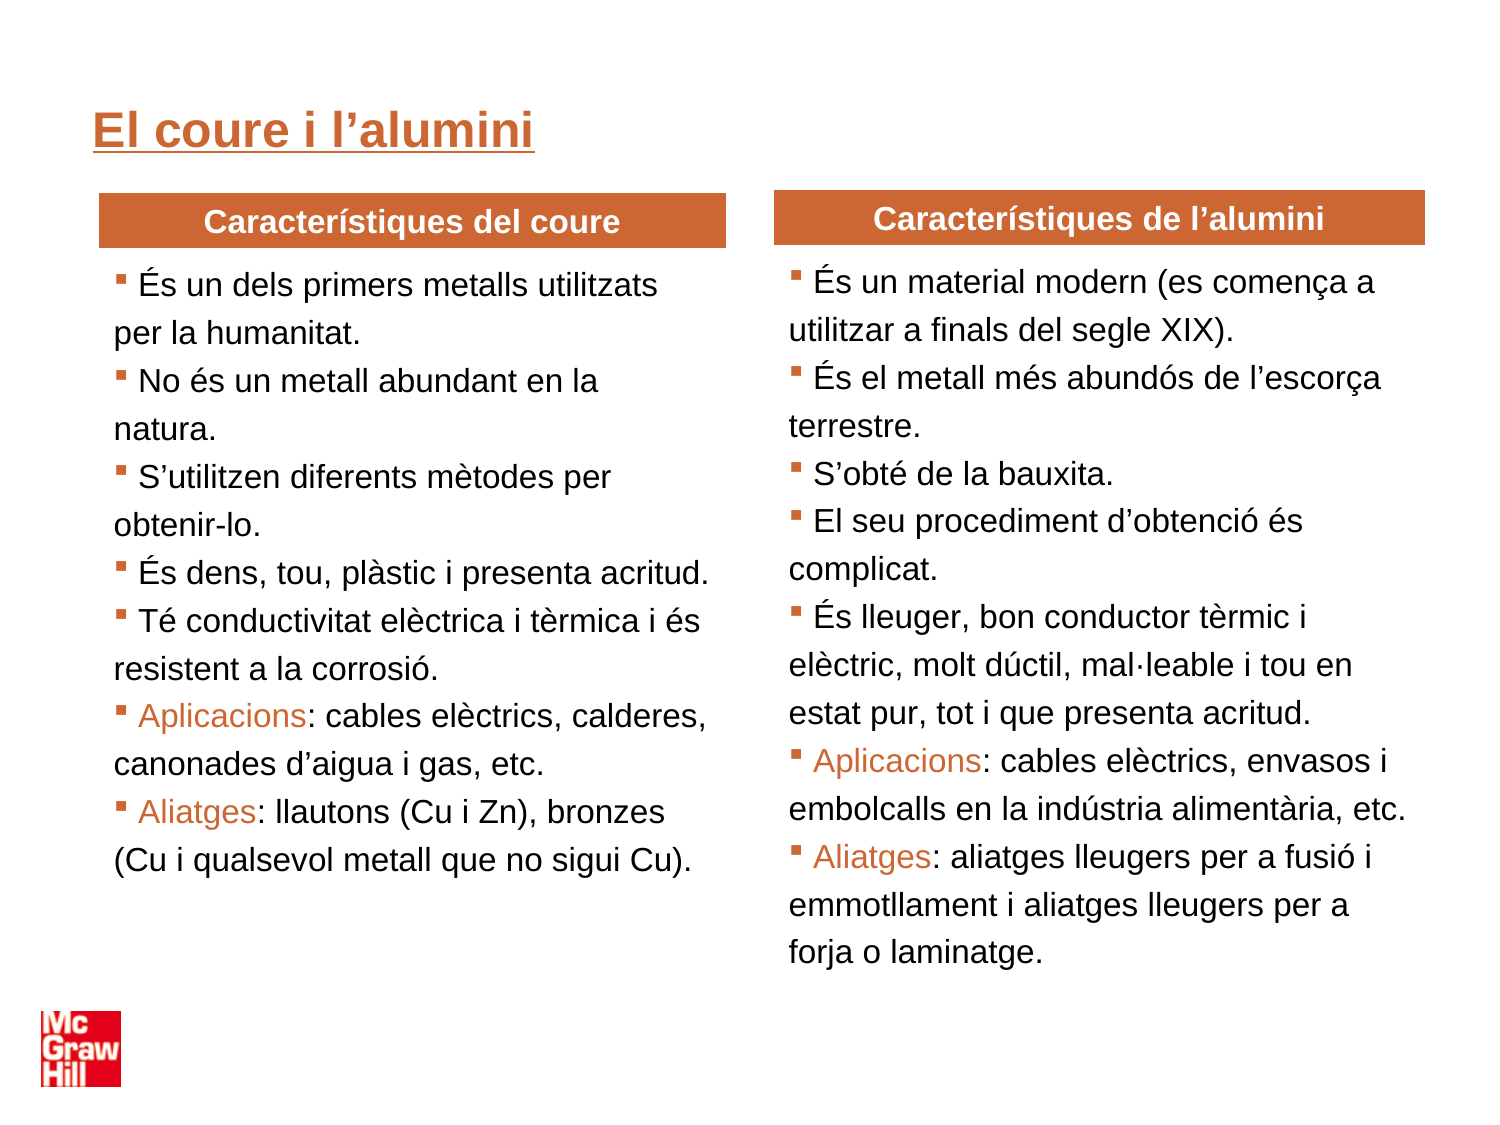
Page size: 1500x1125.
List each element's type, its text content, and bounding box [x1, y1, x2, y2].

table_header Característiques de l’alumini [774, 190, 1425, 245]
table_cell És un material modern (es comença a utilitzar a finals del segle XIX). És el metall més abundós de l’escorça terrestre. S’obté de la bauxita. El seu procediment d’obtenció és complicat. És lleuger, bon conductor tèrmic i elèctric, molt dúctil, mal·leable i tou en estat pur, tot i que presenta acritud. Aplicacions: cables elèctrics, envasos i embolcalls en la indústria alimentària, etc. Aliatges: aliatges lleugers per a fusió i emmotllament i aliatges lleugers per a forja o laminatge. [774, 245, 1425, 980]
chart [41, 1011, 121, 1087]
table_header Característiques del coure [99, 193, 726, 248]
table_cell És un dels primers metalls utilitzats per la humanitat. No és un metall abundant en la natura. S’utilitzen diferents mètodes per obtenir-lo. És dens, tou, plàstic i presenta acritud. Té conductivitat elèctrica i tèrmica i és resistent a la corrosió. Aplicacions: cables elèctrics, calderes, canonades d’aigua i gas, etc. Aliatges: llautons (Cu i Zn), bronzes (Cu i qualsevol metall que no sigui Cu). [99, 248, 726, 949]
text_box El coure i l’alumini [78, 90, 1483, 166]
